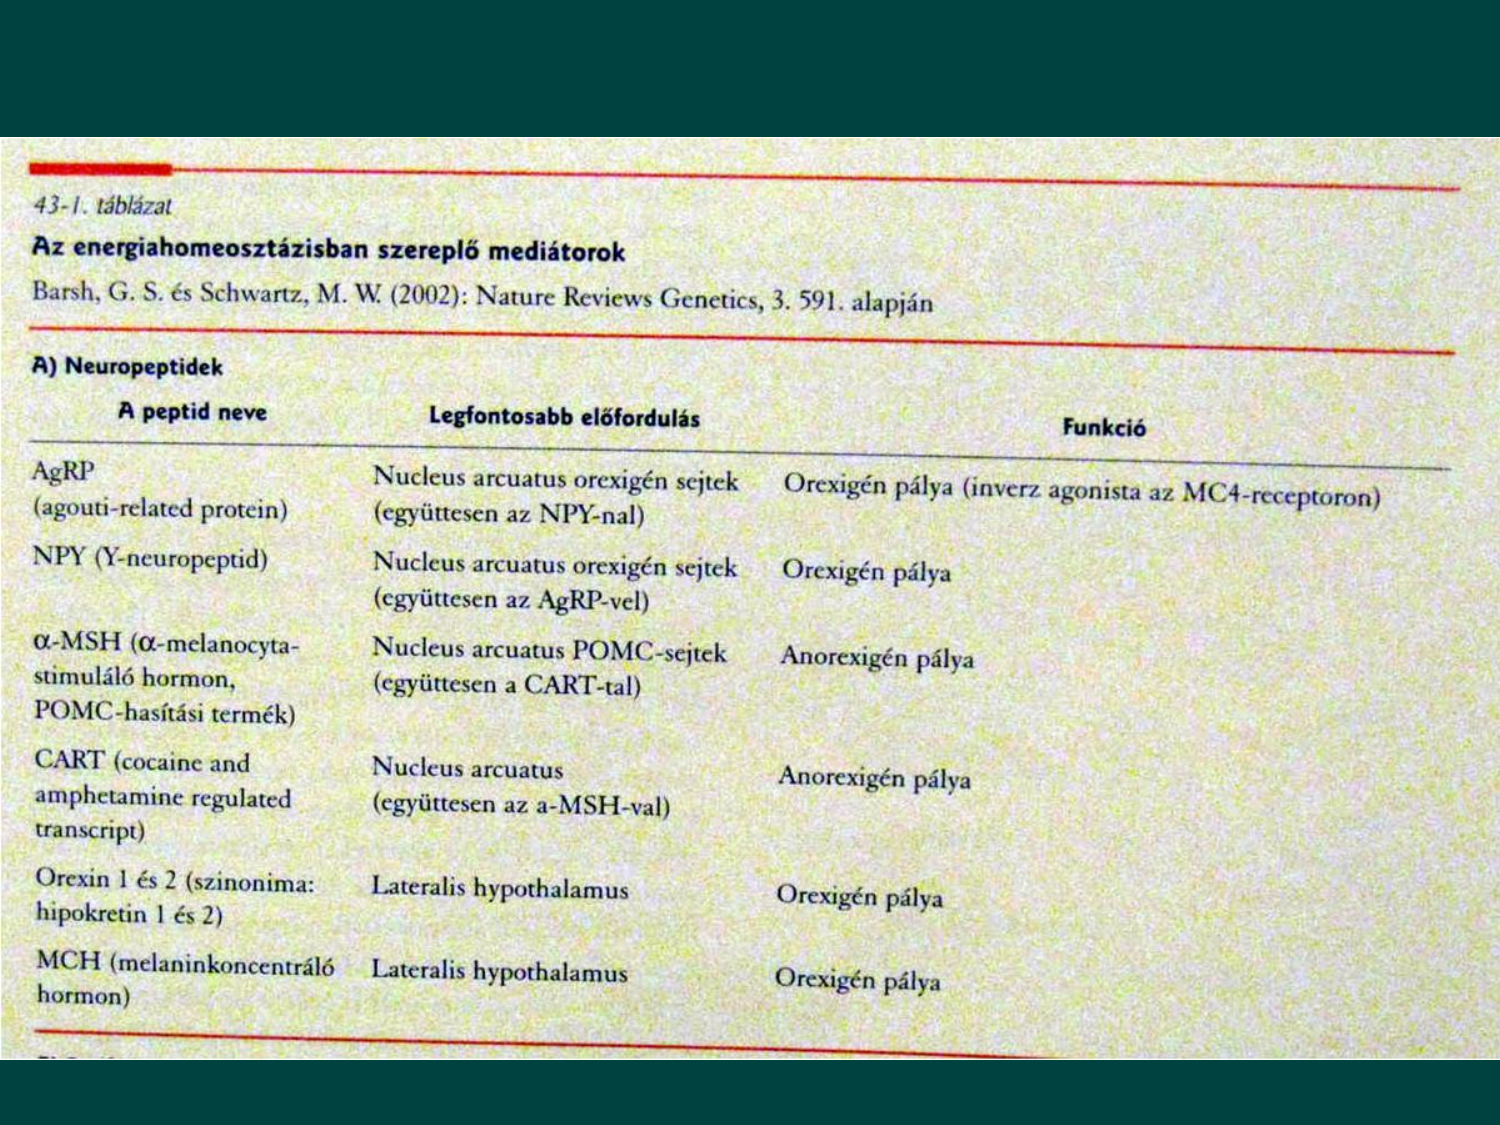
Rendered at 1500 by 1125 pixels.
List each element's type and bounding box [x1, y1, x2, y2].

picture [0, 137, 1500, 1060]
